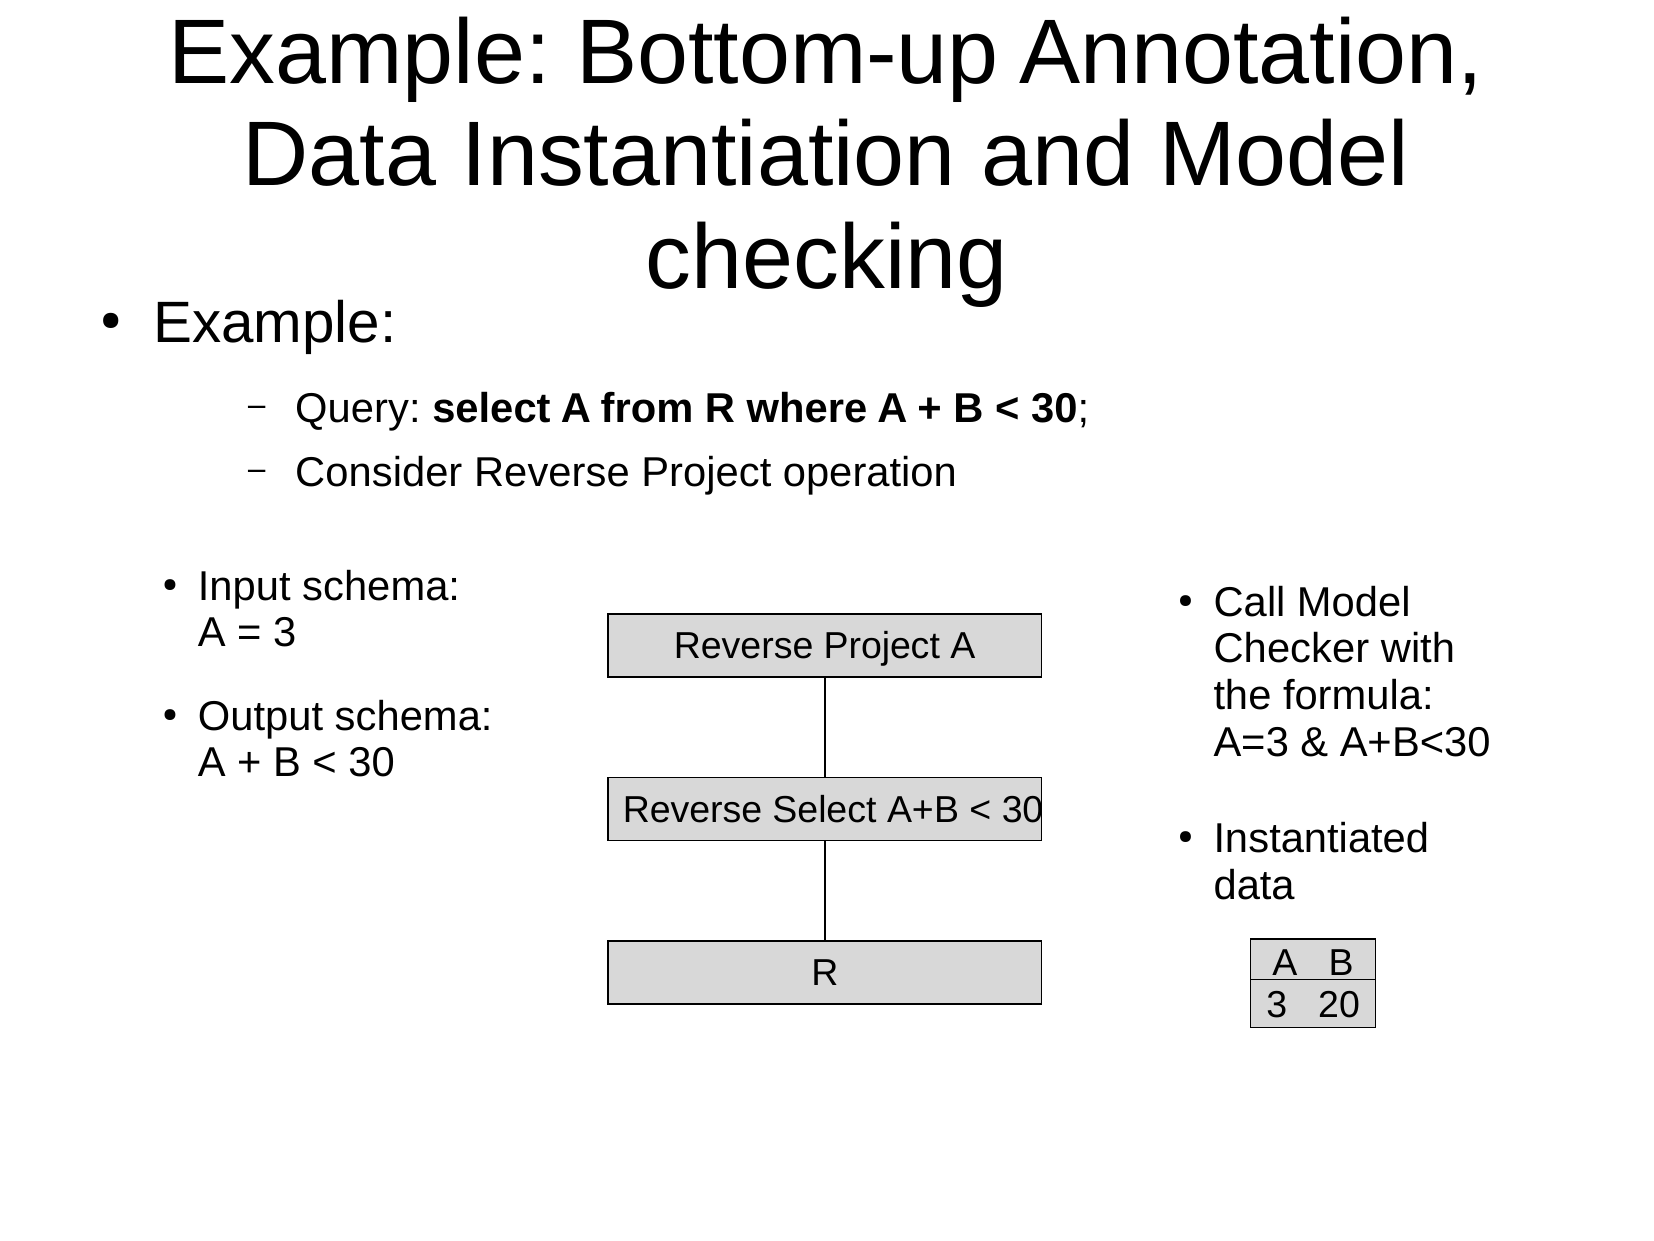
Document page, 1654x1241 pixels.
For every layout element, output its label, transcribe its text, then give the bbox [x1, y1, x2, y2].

text_box Call Model Checker with the formula: A=3 & A+B<30 [1092, 571, 1536, 773]
text_box A B 3 20 [1250, 980, 1376, 1028]
text_box Instantiated data [1092, 807, 1536, 916]
list Example: Query: select A from R where A + B < 30; Consider Reverse Project operation [82, 290, 1571, 1109]
text_box Reverse Select A+B < 30 [608, 777, 1042, 841]
text_box Output schema: A + B < 30 [76, 685, 520, 793]
text_box Reverse Project A [608, 614, 1042, 678]
title Example: Bottom-up Annotation, Data Instantiation and Model checking [82, 0, 1571, 290]
text_box A B 3 20 [1250, 938, 1376, 979]
text_box Input schema: A = 3 [76, 555, 491, 663]
text_box R [608, 941, 1042, 1004]
